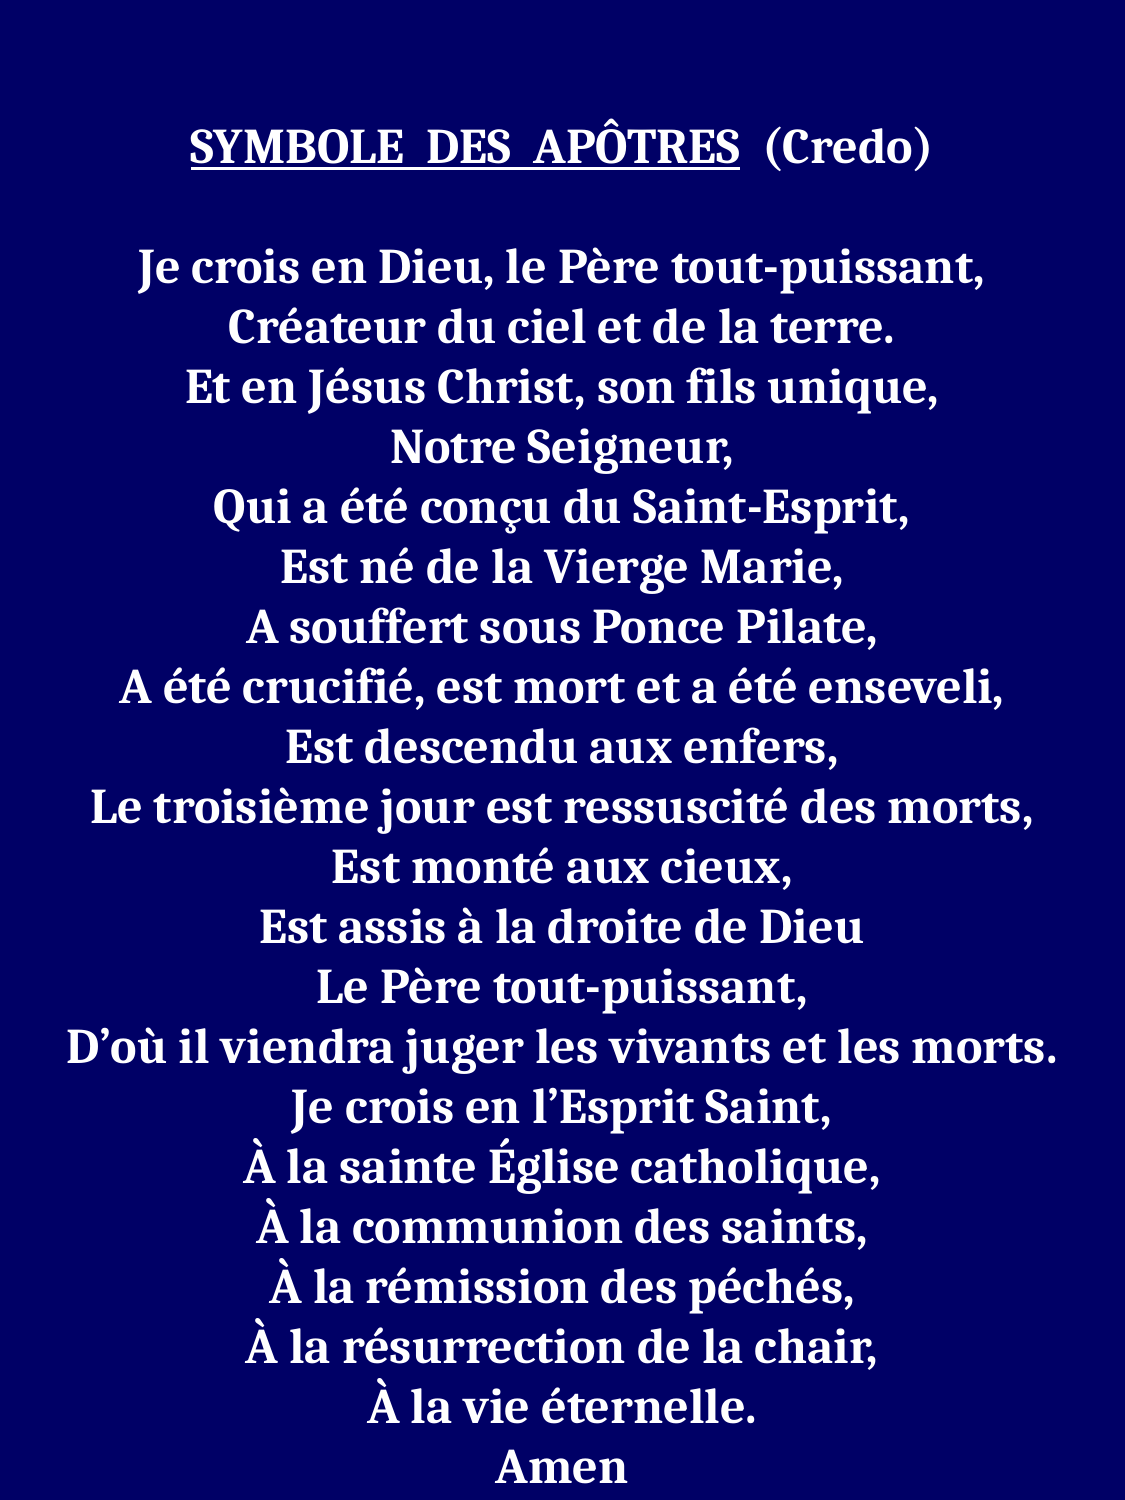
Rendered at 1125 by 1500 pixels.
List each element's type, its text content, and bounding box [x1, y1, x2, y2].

text_box SYMBOLE DES APÔTRES (Credo) Je crois en Dieu, le Père tout-puissant, Créateur du ciel et de la terre. Et en Jésus Christ, son fils unique, Notre Seigneur, Qui a été conçu du Saint-Esprit, Est né de la Vierge Marie, A souffert sous Ponce Pilate, A été crucifié, est mort et a été enseveli, Est descendu aux enfers, Le troisième jour est ressuscité des morts, Est monté aux cieux, Est assis à la droite de Dieu Le Père tout-puissant, D’où il viendra juger les vivants et les morts. Je crois en l’Esprit Saint, À la sainte Église catholique, À la communion des saints, À la rémission des péchés, À la résurrection de la chair, À la vie éternelle. Amen [42, 106, 1083, 1500]
